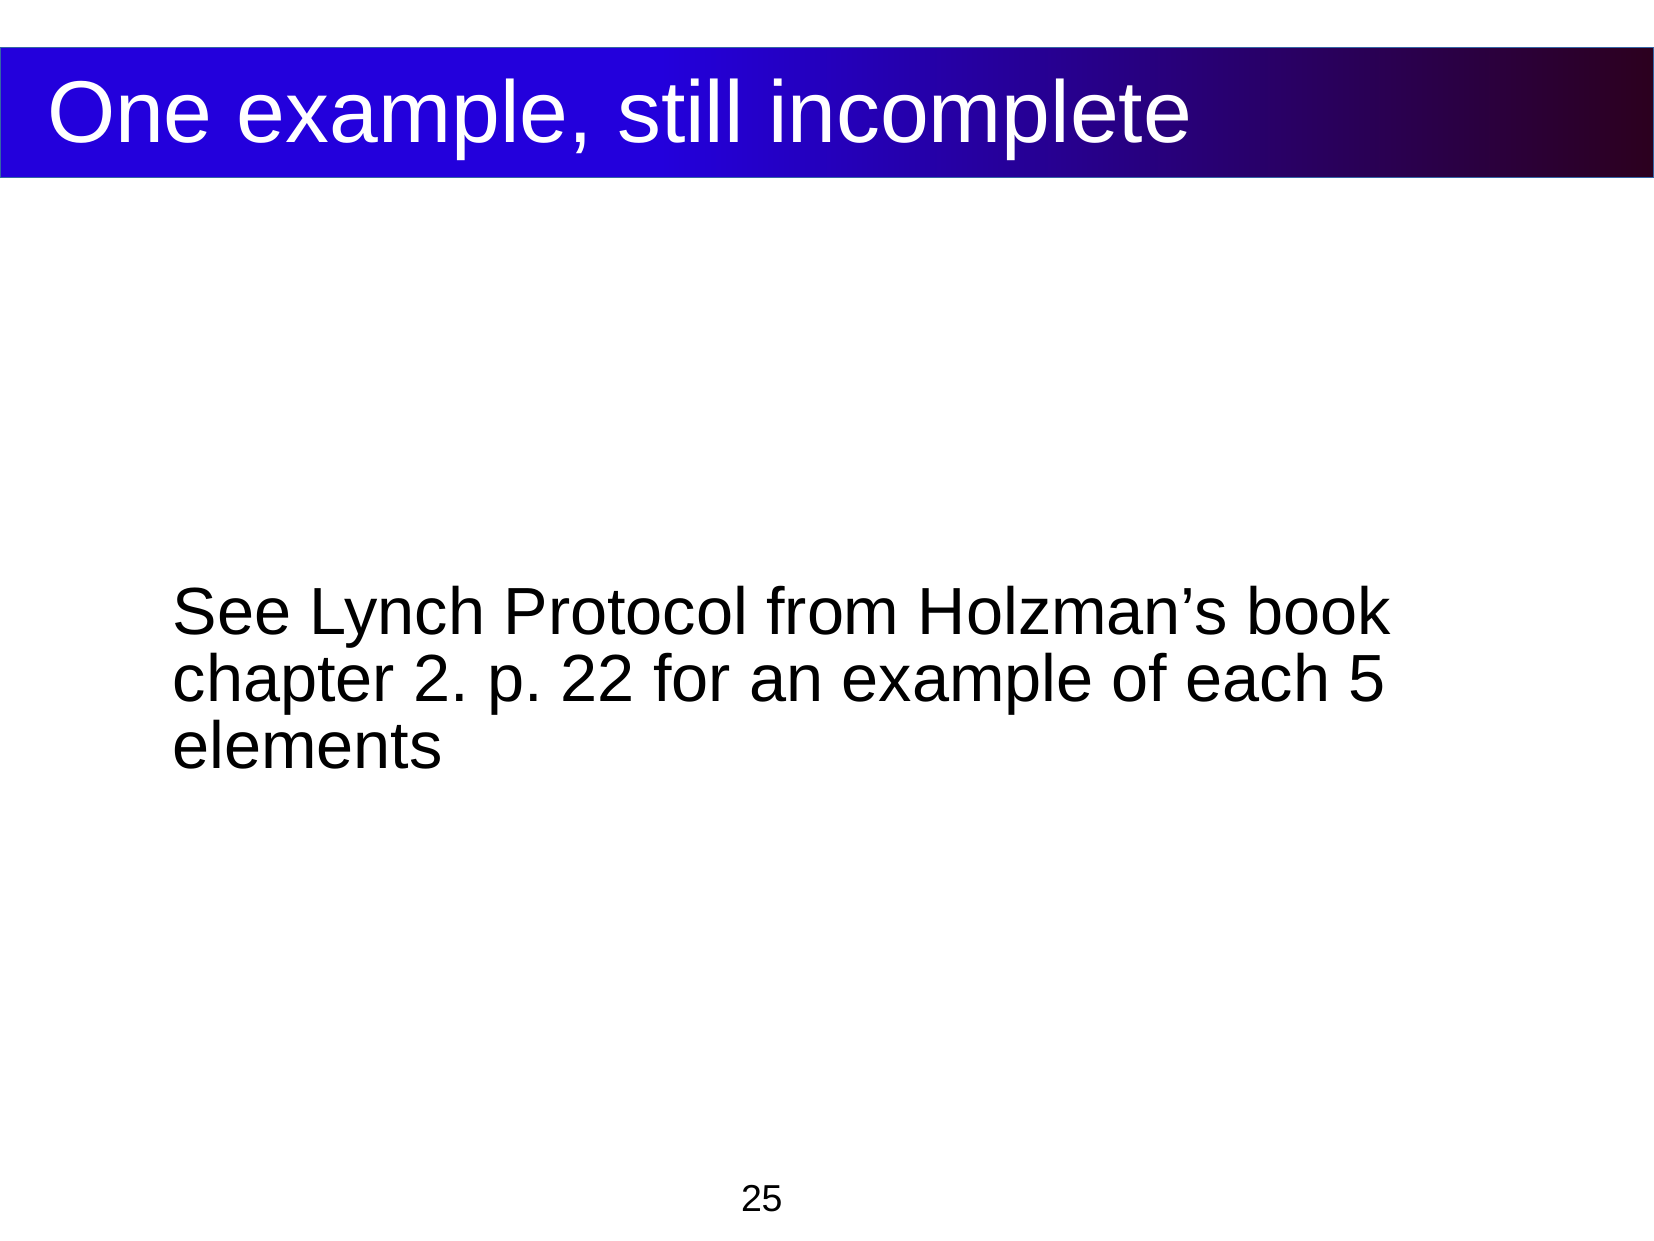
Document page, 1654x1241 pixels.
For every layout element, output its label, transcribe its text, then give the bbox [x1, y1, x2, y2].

list See Lynch Protocol from Holzman’s book chapter 2. p. 22 for an example of each 5 elements [116, 231, 1528, 951]
title One example, still incomplete [47, 6, 1477, 225]
